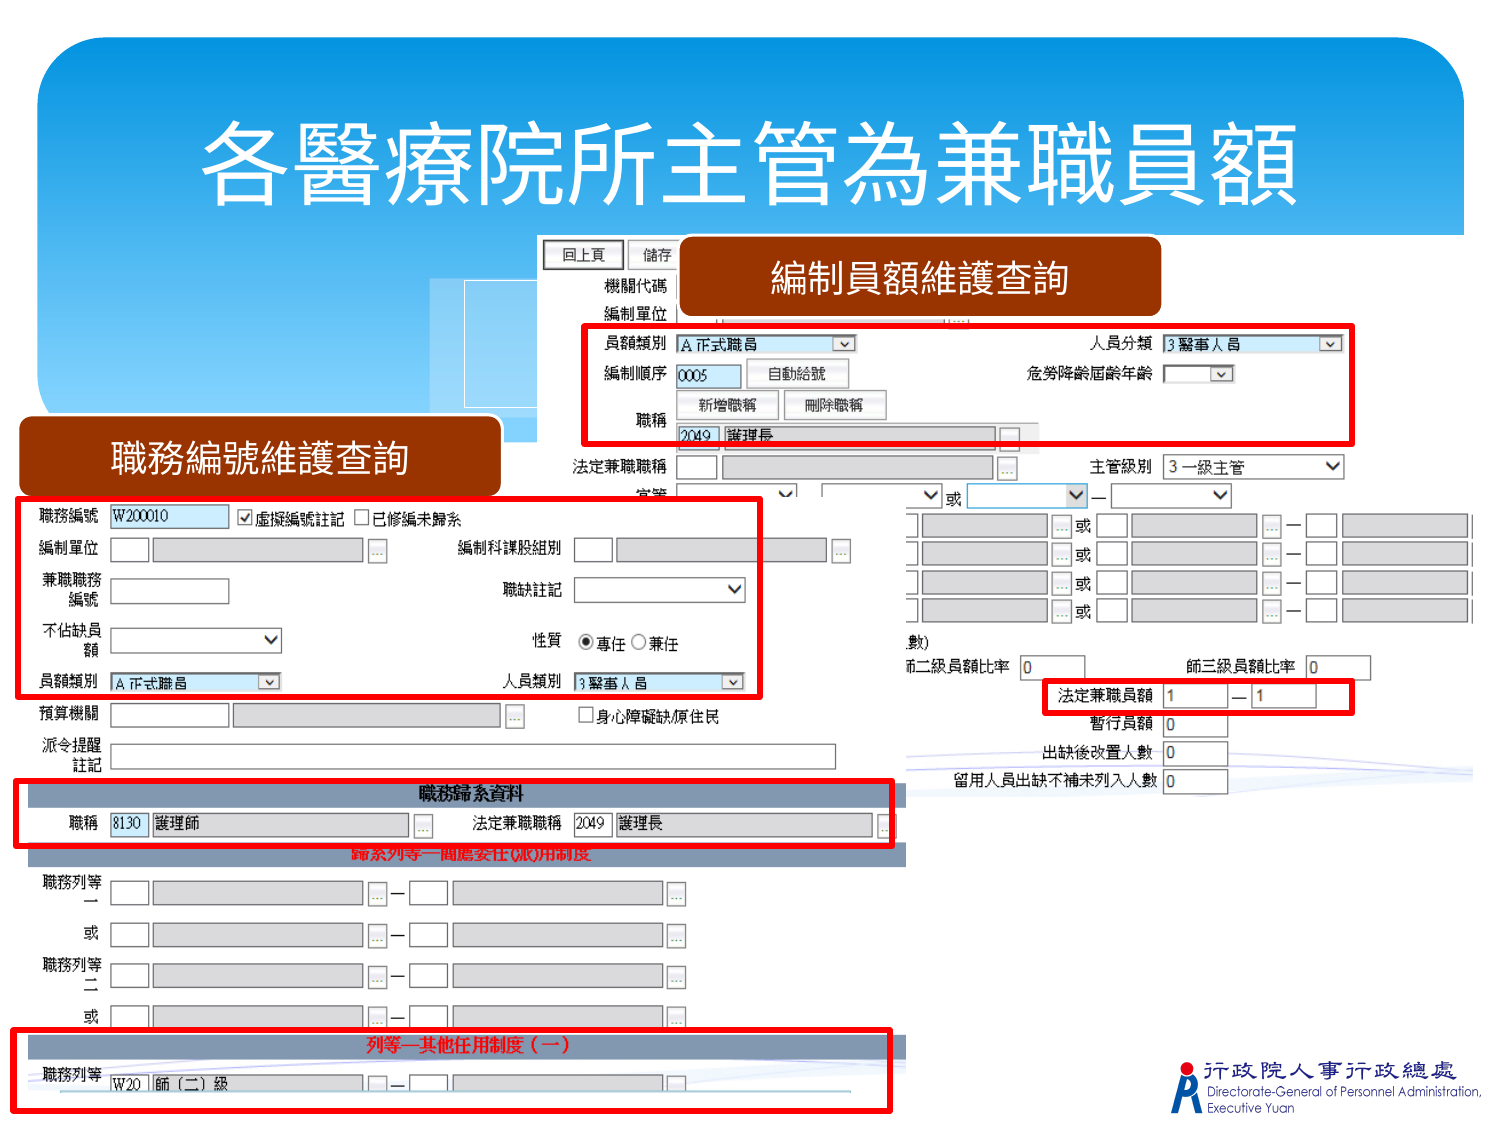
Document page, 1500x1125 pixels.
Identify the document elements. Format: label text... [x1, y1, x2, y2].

picture [28, 85, 1473, 1093]
picture [1425, 62, 1453, 67]
picture [28, 784, 889, 843]
picture [1163, 1055, 1487, 1118]
picture [49, 61, 75, 67]
title 各醫療院所主管為兼職員額 [75, 55, 1425, 261]
text_box 編制員額維護查詢 [678, 235, 1163, 318]
picture [28, 502, 757, 694]
text_box 職務編號維護查詢 [17, 414, 503, 496]
picture [28, 1033, 887, 1093]
